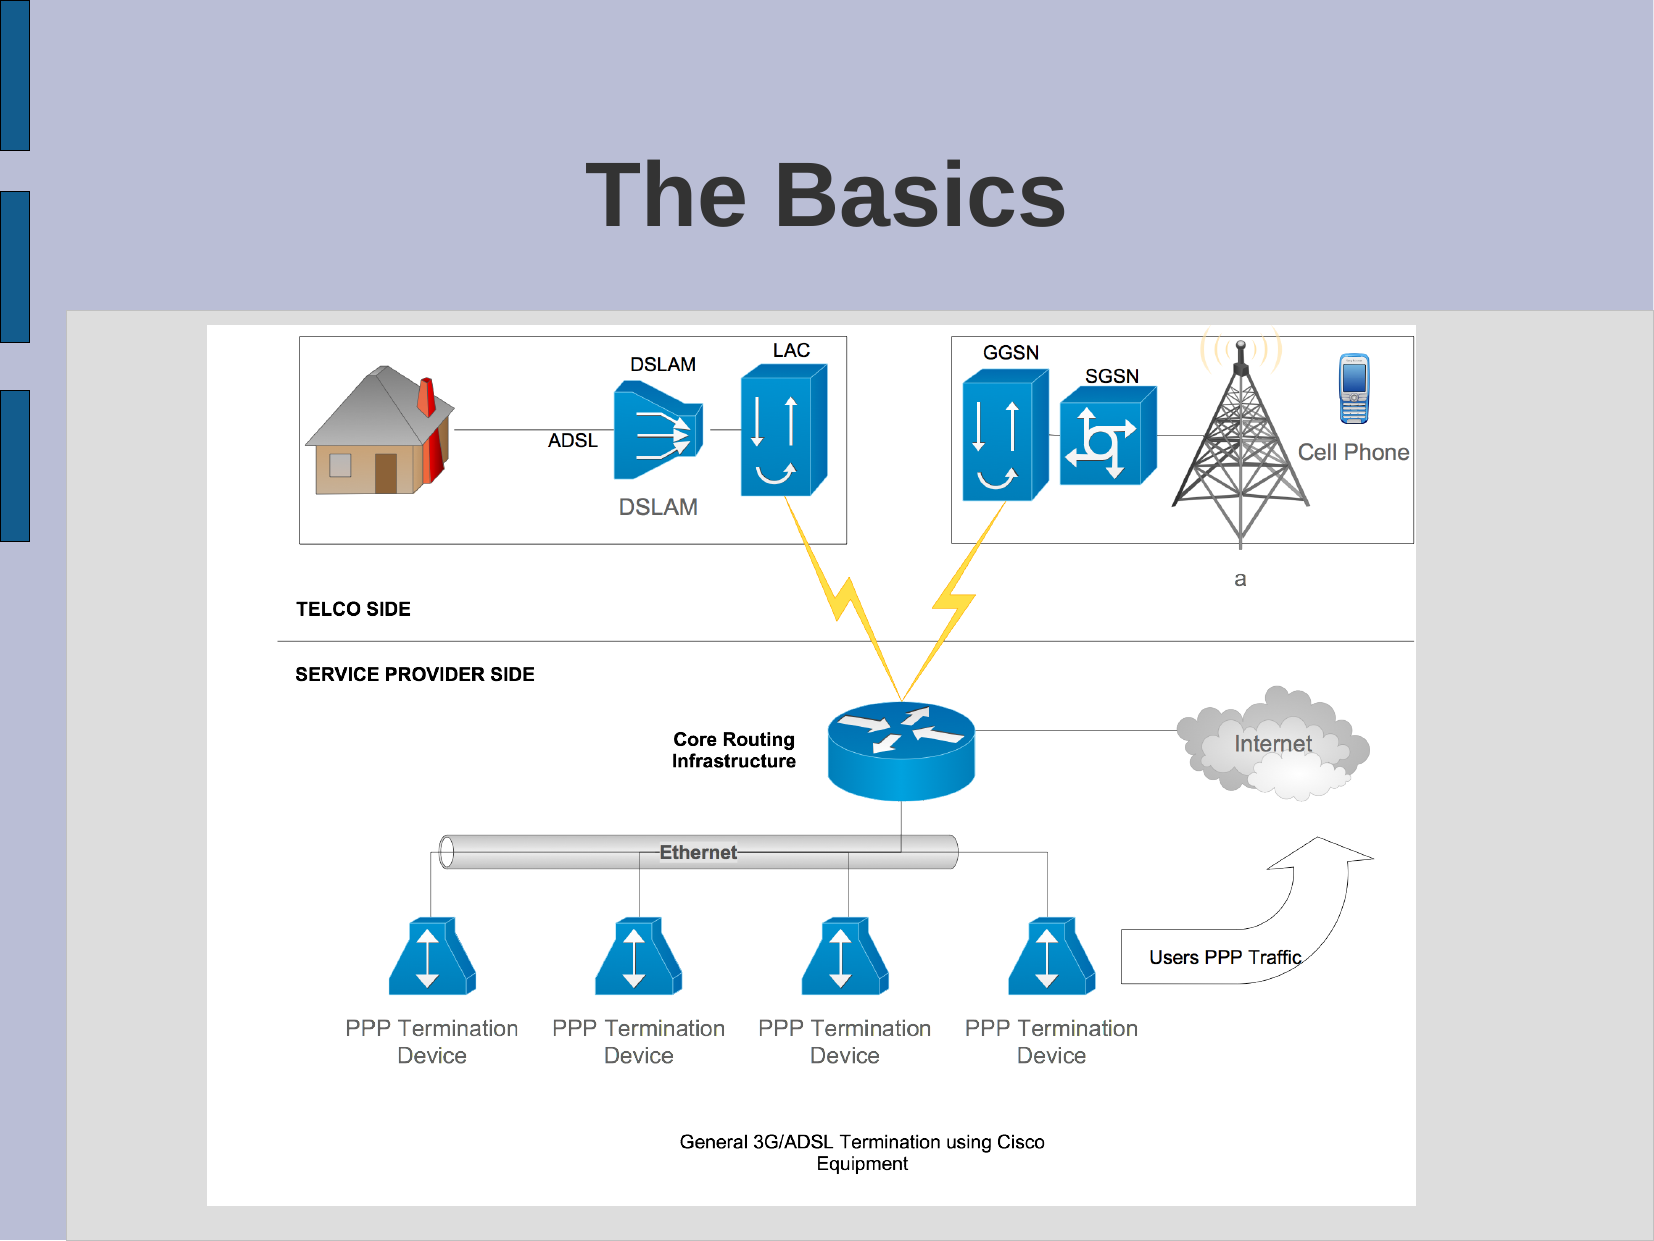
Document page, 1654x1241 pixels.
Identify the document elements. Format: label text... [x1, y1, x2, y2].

title The Basics [121, 91, 1534, 299]
picture [206, 324, 1416, 1207]
